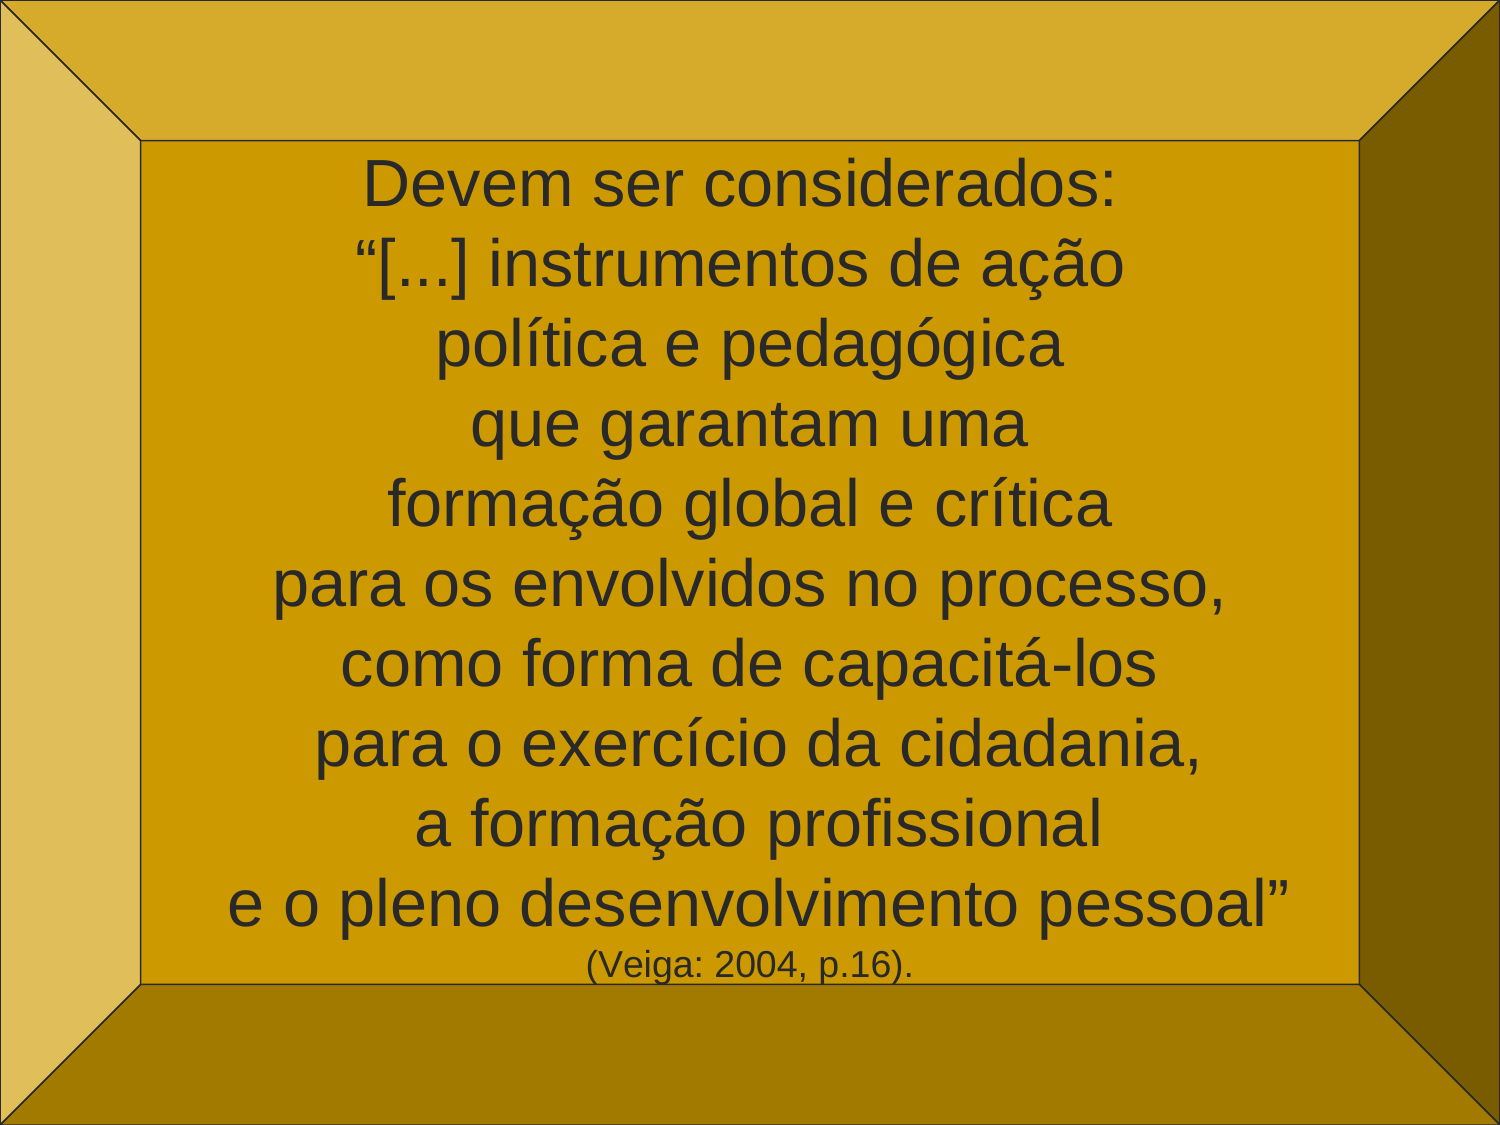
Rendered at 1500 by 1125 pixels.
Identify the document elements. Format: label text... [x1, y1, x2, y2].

text_box Devem ser considerados: “[...] instrumentos de ação política e pedagógica que garantam uma formação global e crítica para os envolvidos no processo, como forma de capacitá-los para o exercício da cidadania, a formação profissional e o pleno desenvolvimento pessoal” (Veiga: 2004, p.16). [141, 141, 1359, 984]
